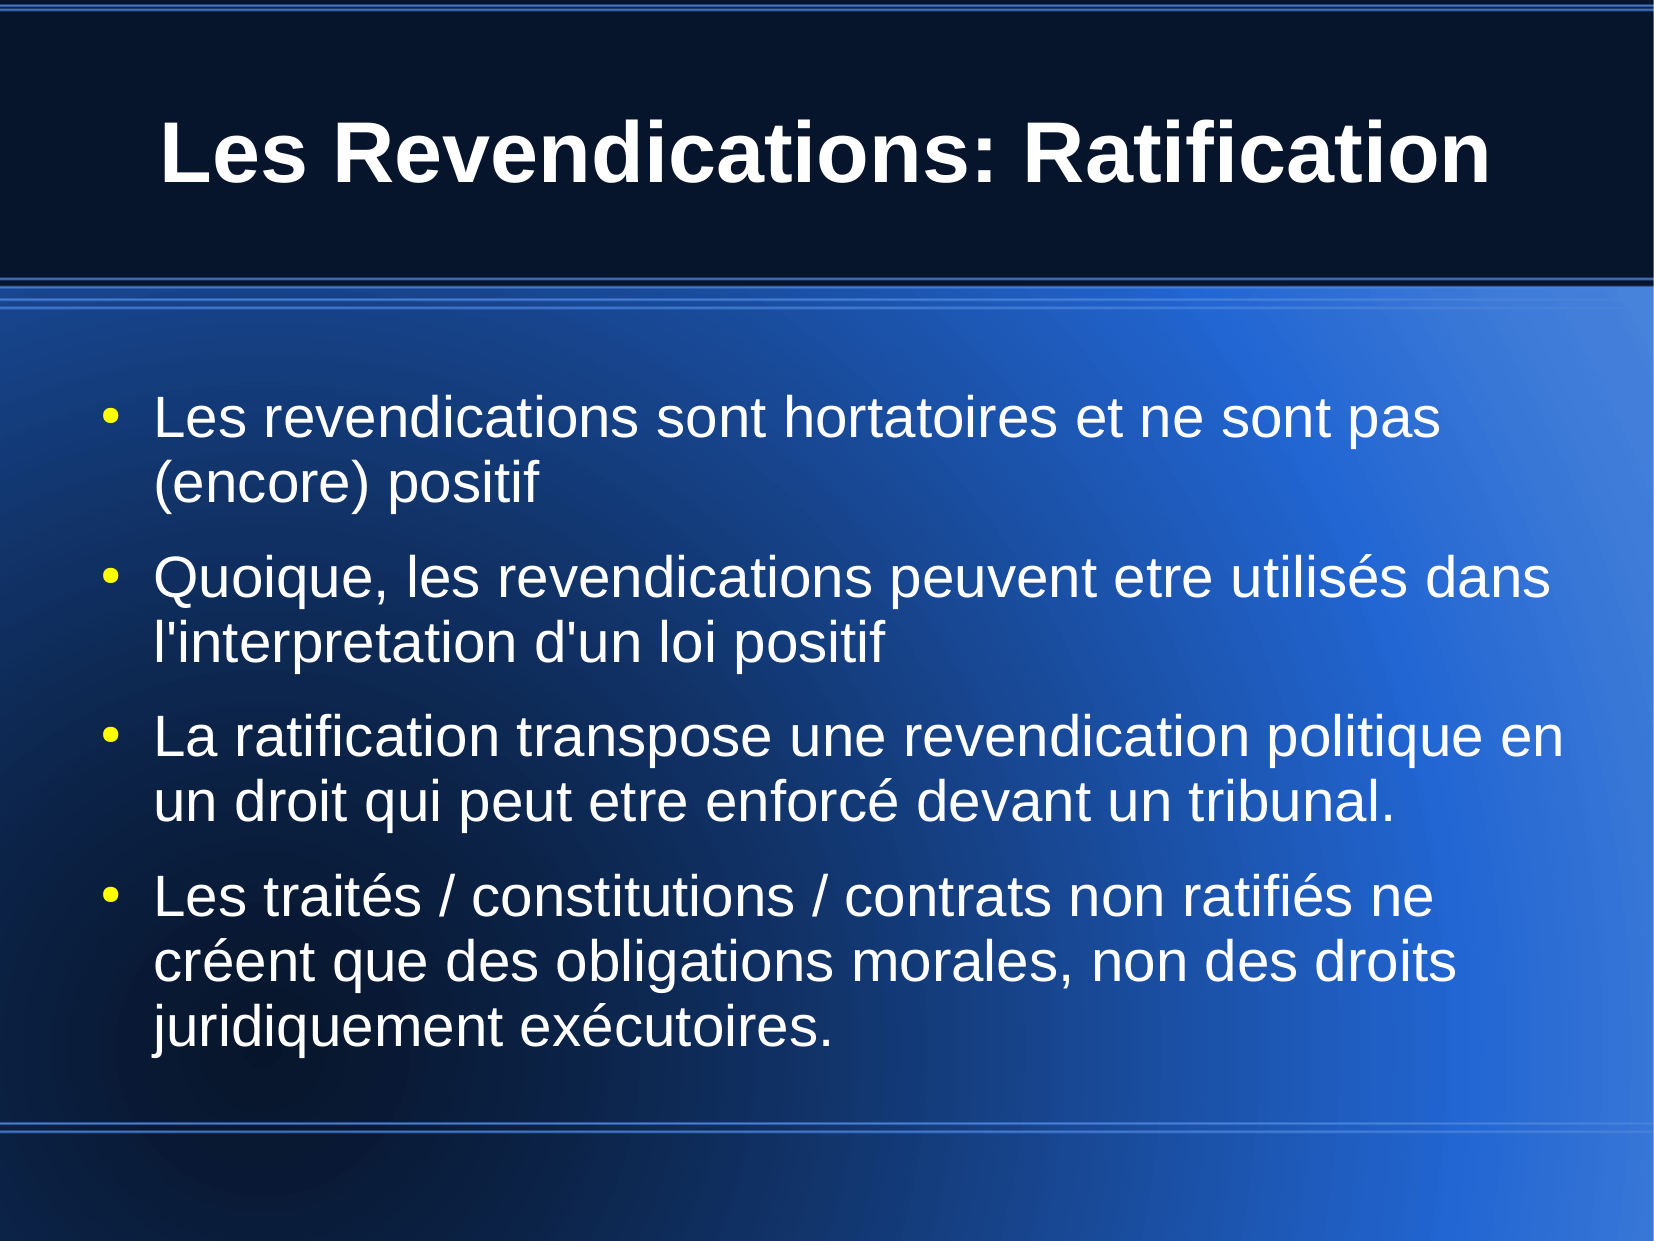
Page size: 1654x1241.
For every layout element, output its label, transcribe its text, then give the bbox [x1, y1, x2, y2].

picture [0, 0, 1654, 1241]
list Les revendications sont hortatoires et ne sont pas (encore) positif Quoique, les revendications peuvent etre utilisés dans l'interpretation d'un loi positif La ratification transpose une revendication politique en un droit qui peut etre enforcé devant un tribunal. Les traités / constitutions / contrats non ratifiés ne créent que des obligations morales, non des droits juridiquement exécutoires. [82, 290, 1571, 1151]
title Les Revendications: Ratification [82, 49, 1571, 257]
